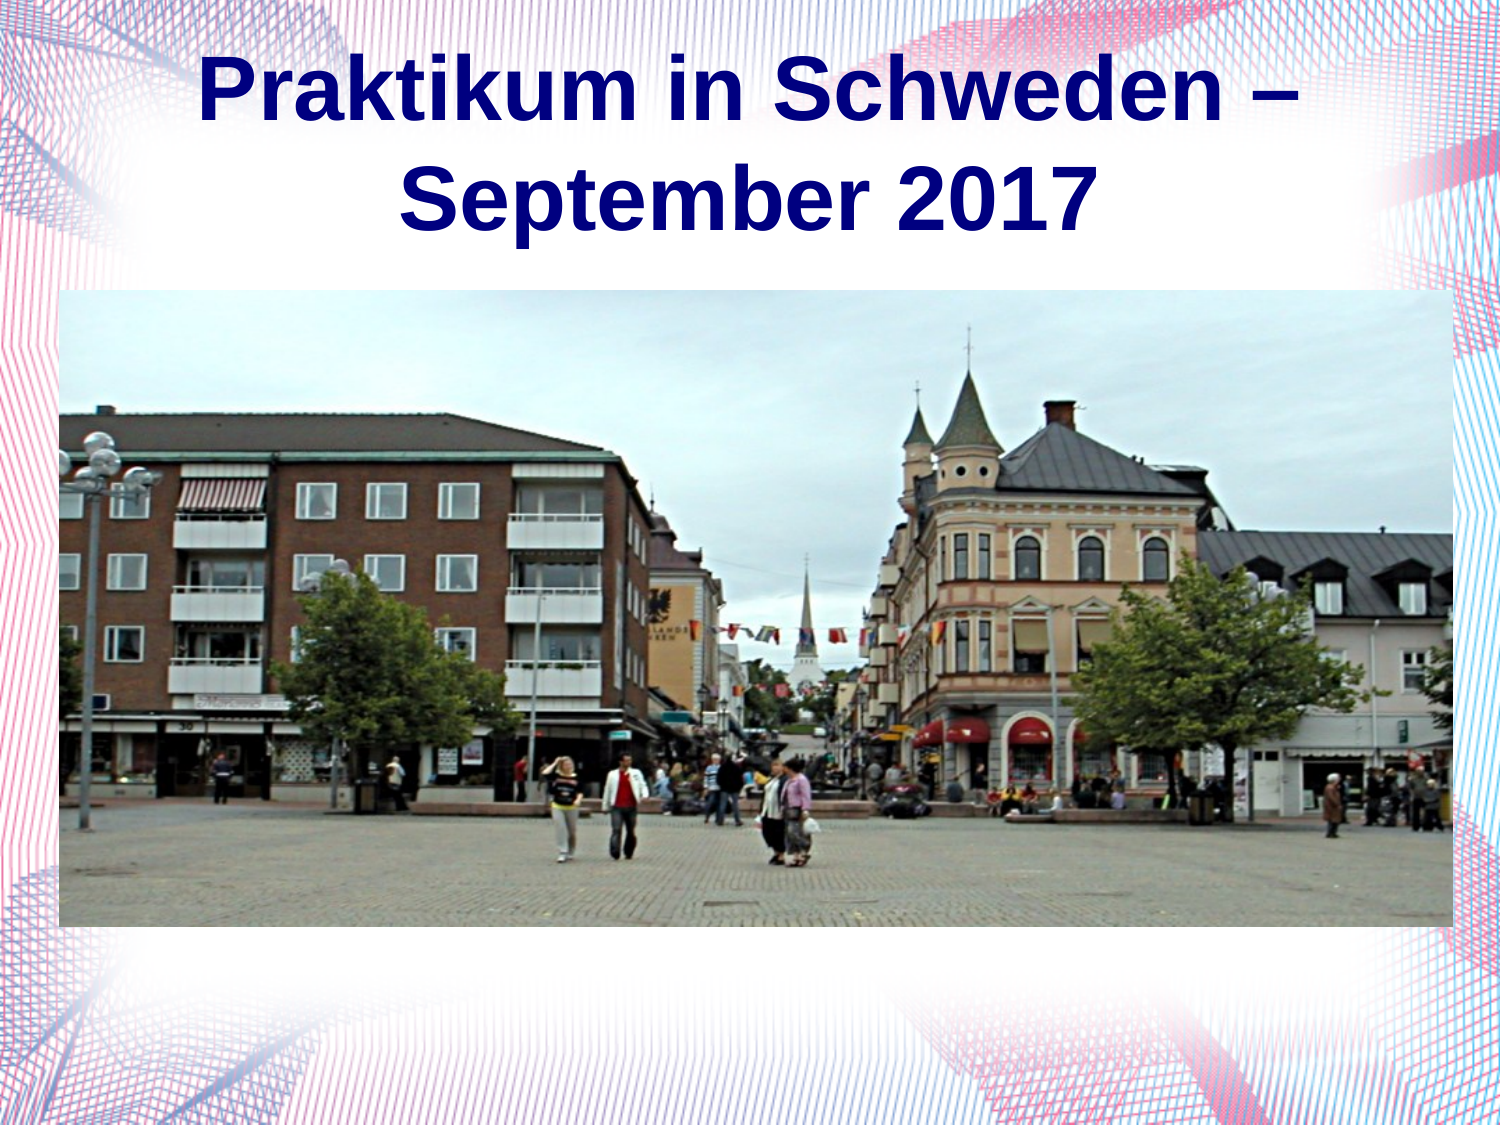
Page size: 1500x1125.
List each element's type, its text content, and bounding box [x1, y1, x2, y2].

title Praktikum in Schweden – September 2017 [75, 26, 1425, 251]
picture [59, 290, 1453, 927]
